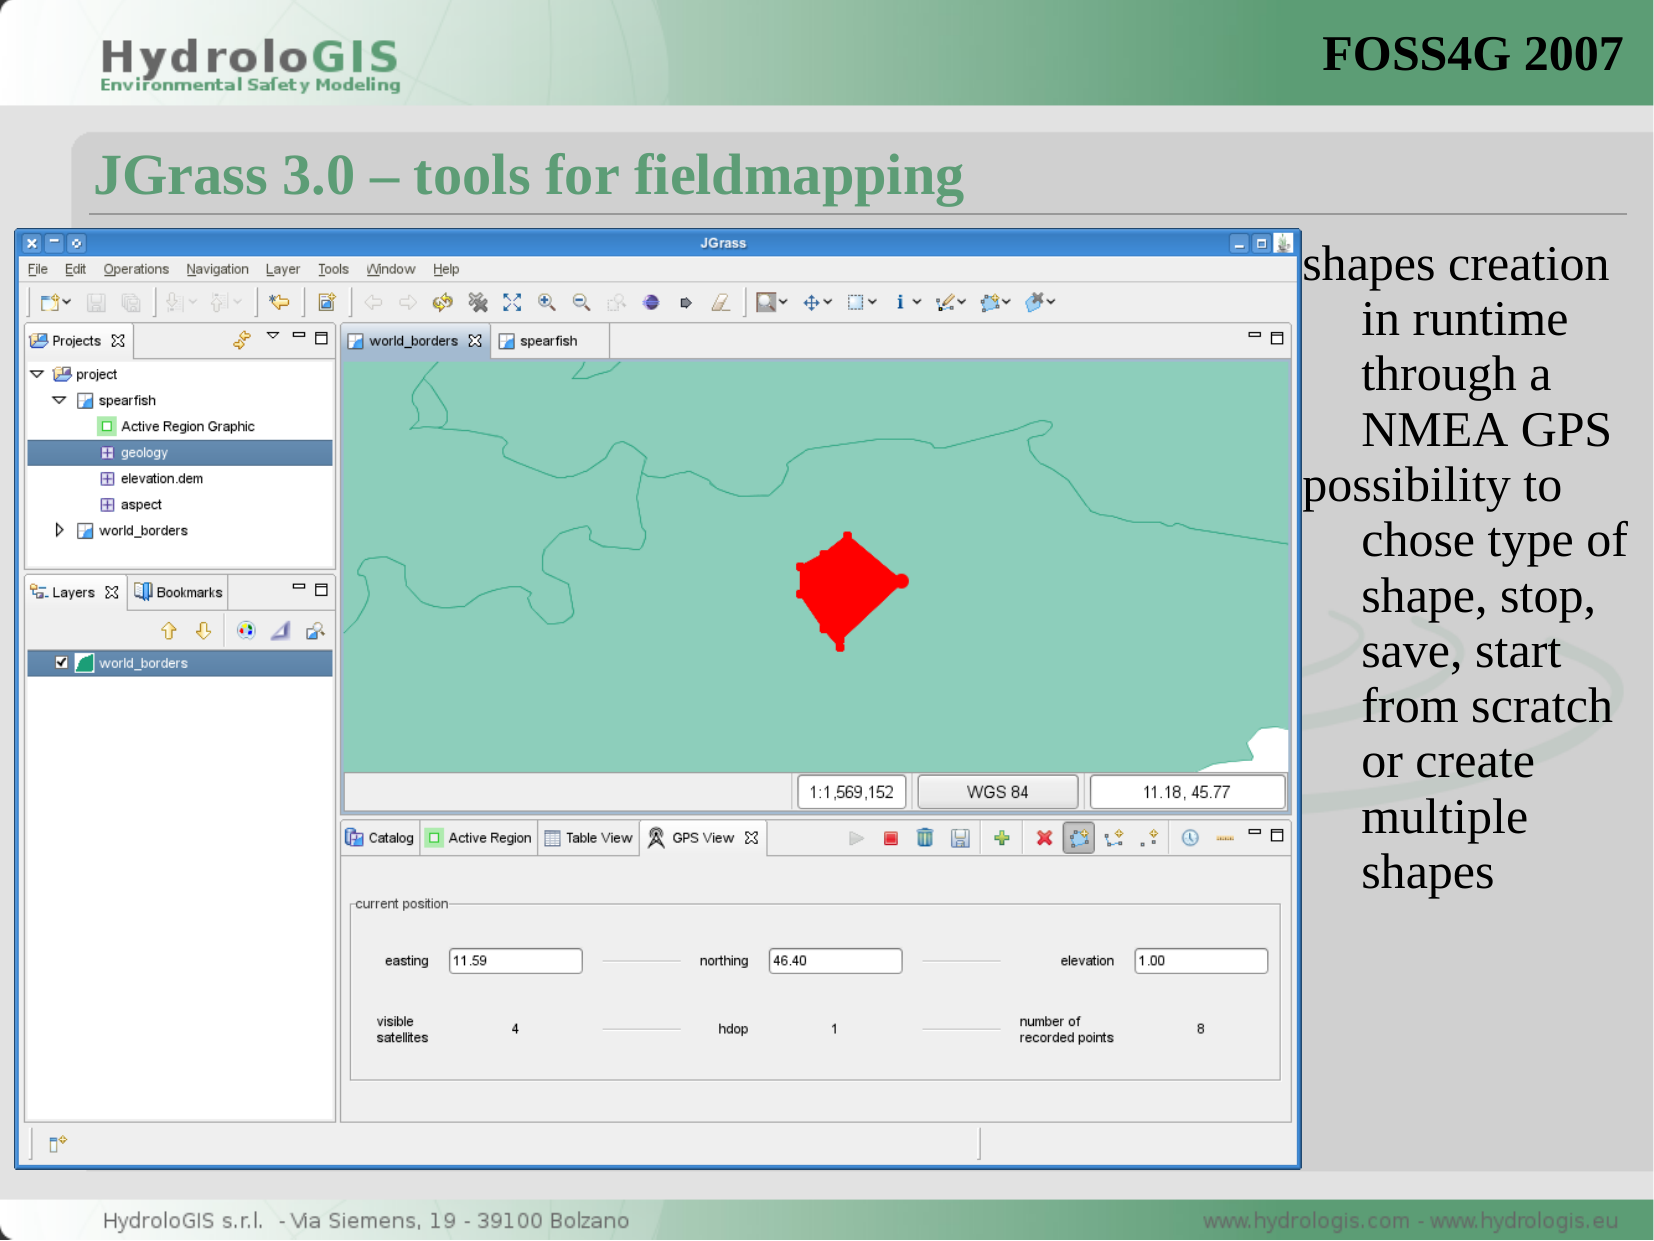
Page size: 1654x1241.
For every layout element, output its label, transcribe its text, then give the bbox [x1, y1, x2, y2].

picture [0, 0, 1654, 1240]
title JGrass 3.0 – tools for fieldmapping [93, 134, 1600, 215]
text_box shapes creation in runtime through a NMEA GPS possibility to chose type of shape, stop, save, start from scratch or create multiple shapes [1302, 235, 1654, 974]
